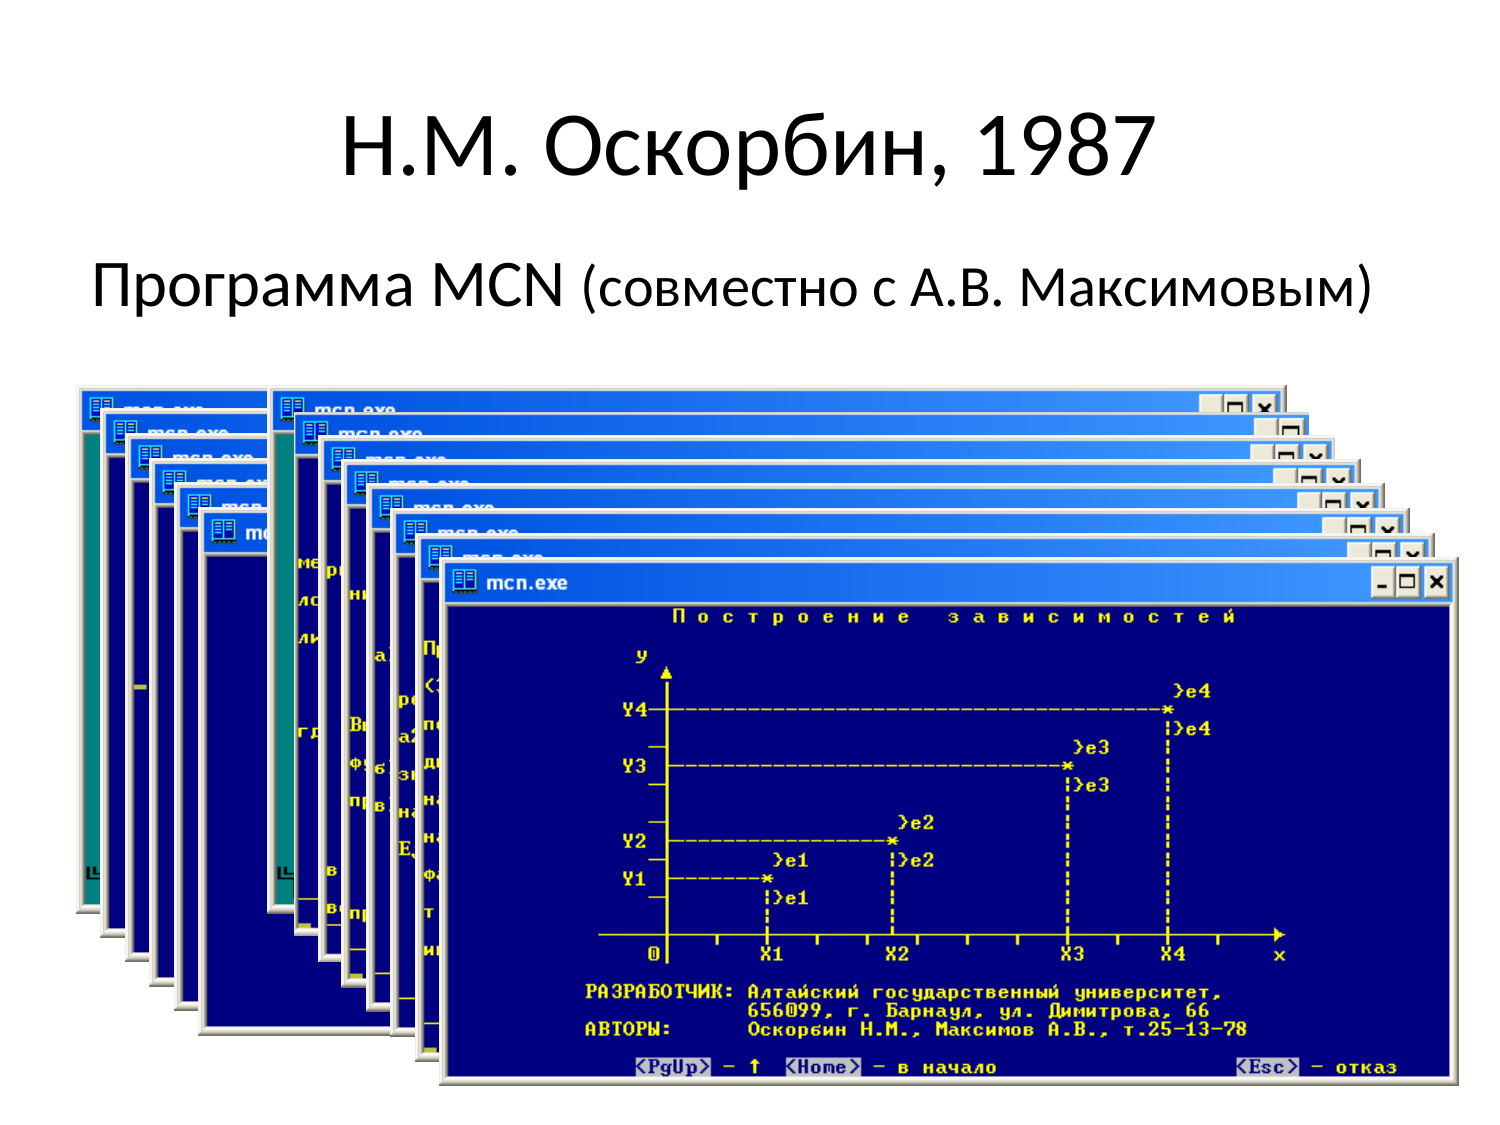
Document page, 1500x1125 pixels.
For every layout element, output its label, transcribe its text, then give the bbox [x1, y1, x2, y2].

picture [76, 385, 1459, 1086]
text_box Программа MCN (совместно с А.В. Максимовым) [75, 231, 1426, 367]
text_box Н.М. Оскорбин, 1987 [75, 45, 1426, 231]
